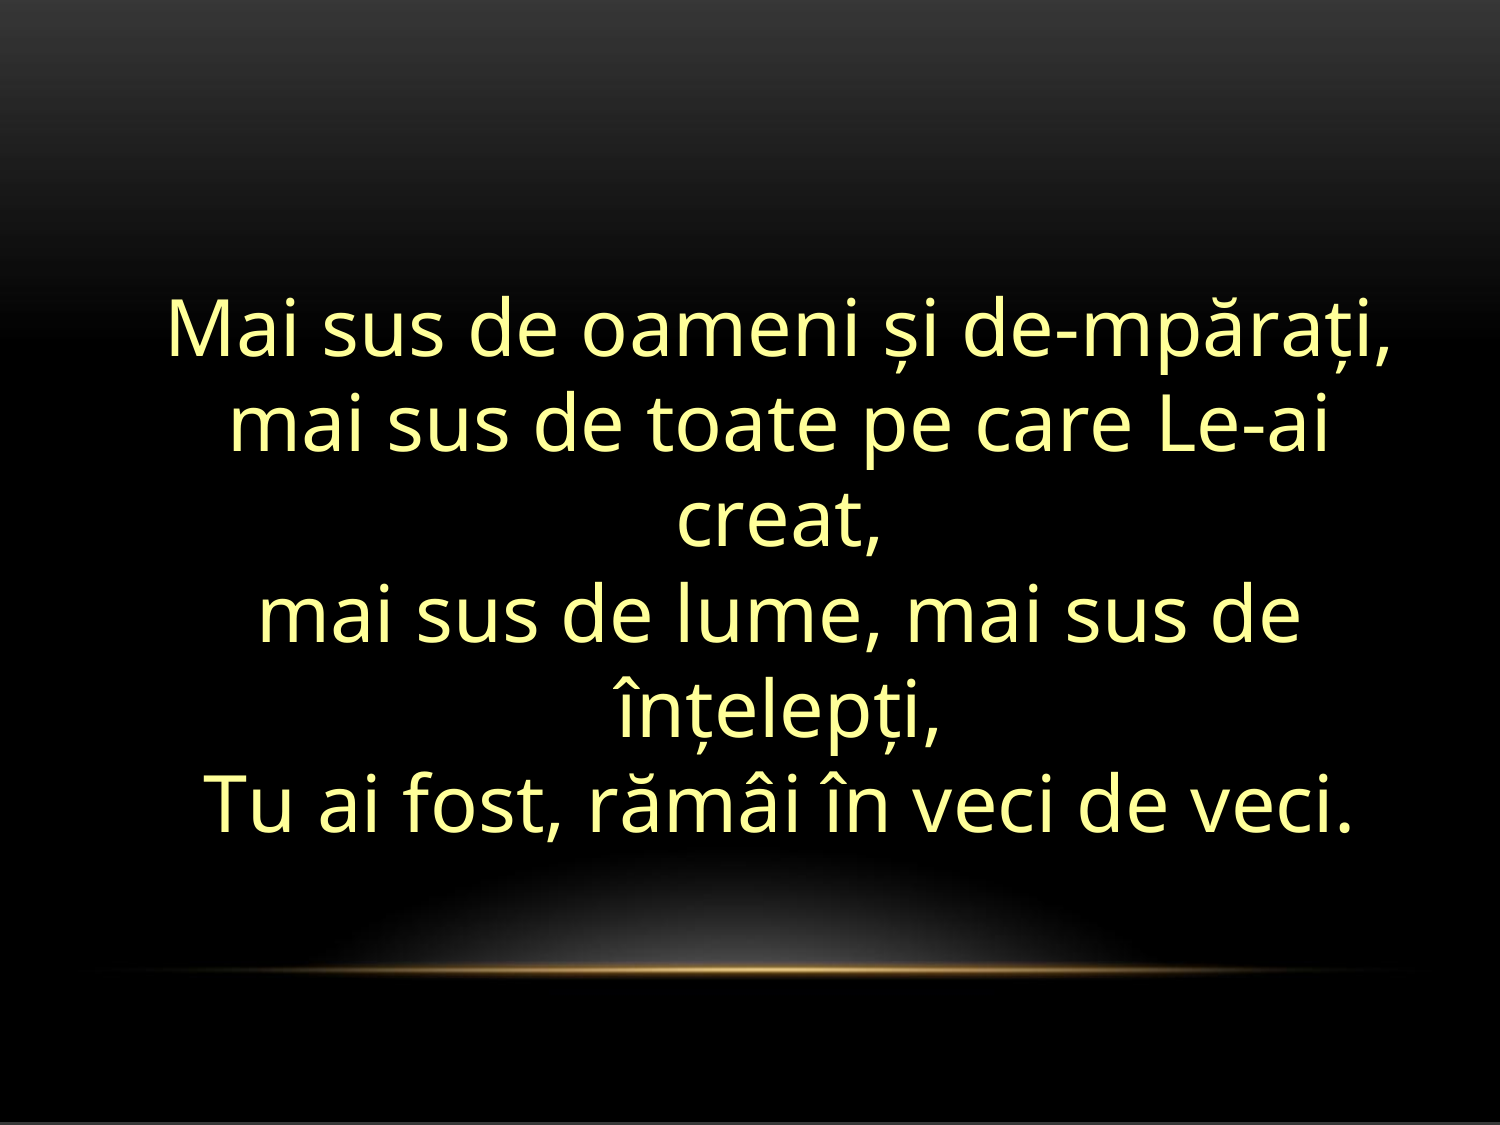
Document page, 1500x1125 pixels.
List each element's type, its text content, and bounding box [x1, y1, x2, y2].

picture [0, 0, 1500, 1125]
text_box Mai sus de oameni şi de-mpăraţi, mai sus de toate pe care Le-ai creat, mai sus de lume, mai sus de înţelepţi, Tu ai fost, rămâi în veci de veci. [87, 249, 1428, 848]
